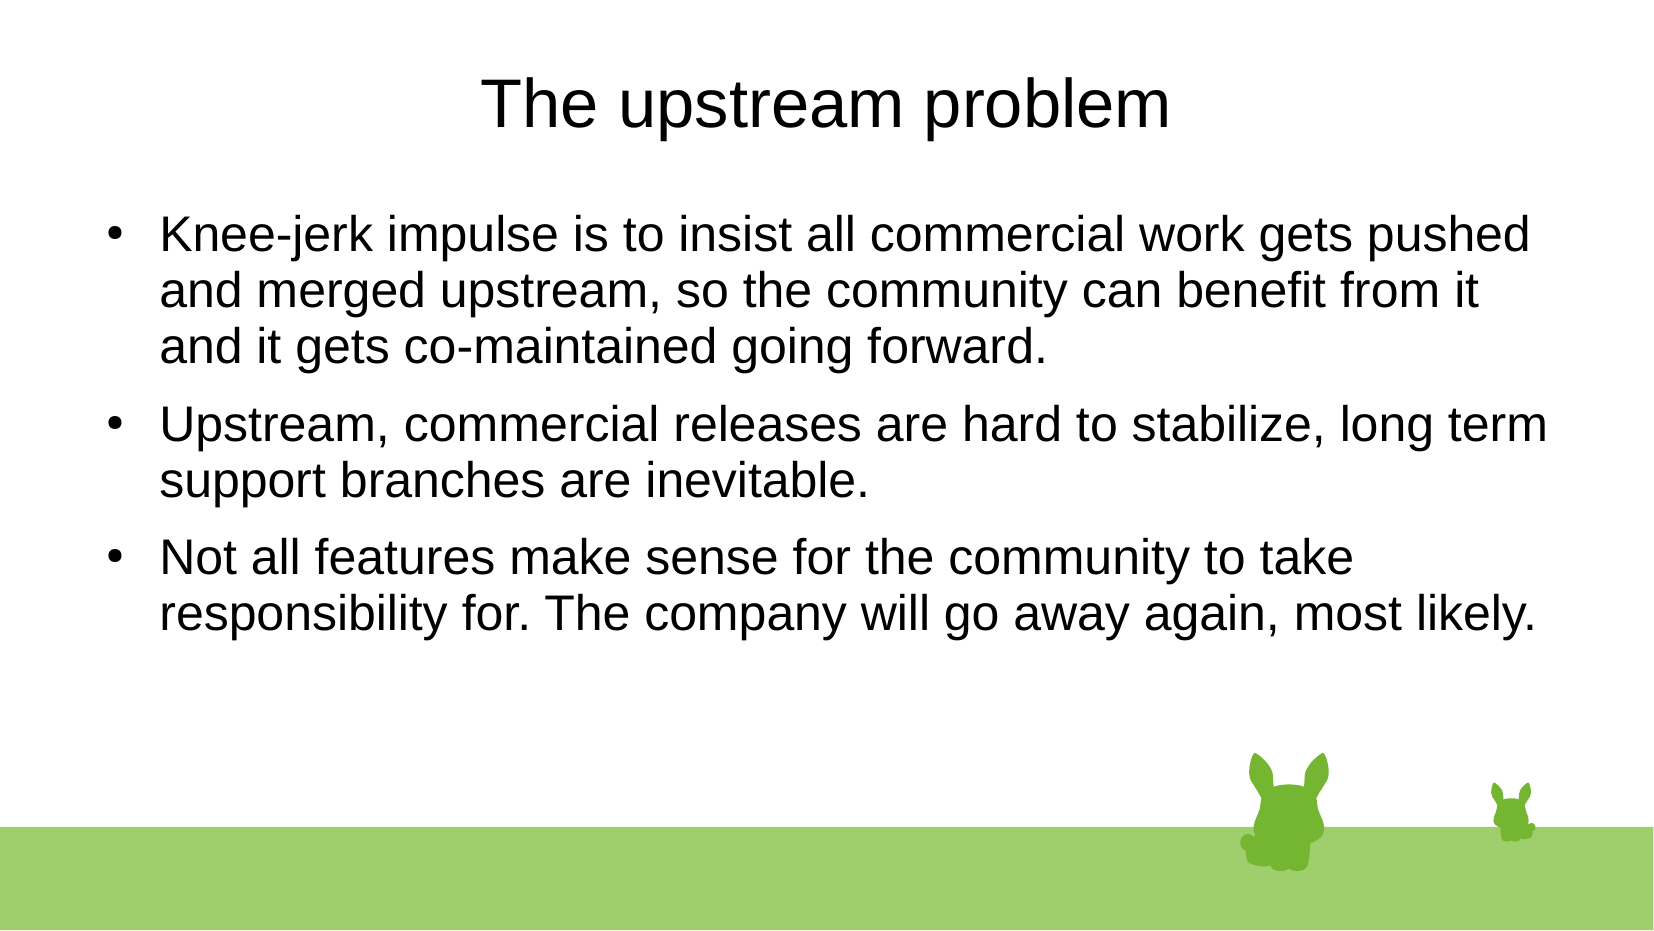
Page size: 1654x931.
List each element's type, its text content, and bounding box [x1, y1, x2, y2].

title The upstream problem [88, 29, 1565, 178]
list Knee-jerk impulse is to insist all commercial work gets pushed and merged upstream, so the community can benefit from it and it gets co-maintained going forward. Upstream, commercial releases are hard to stabilize, long term support branches are inevitable. Not all features make sense for the community to take responsibility for. The company will go away again, most likely. [88, 206, 1565, 739]
